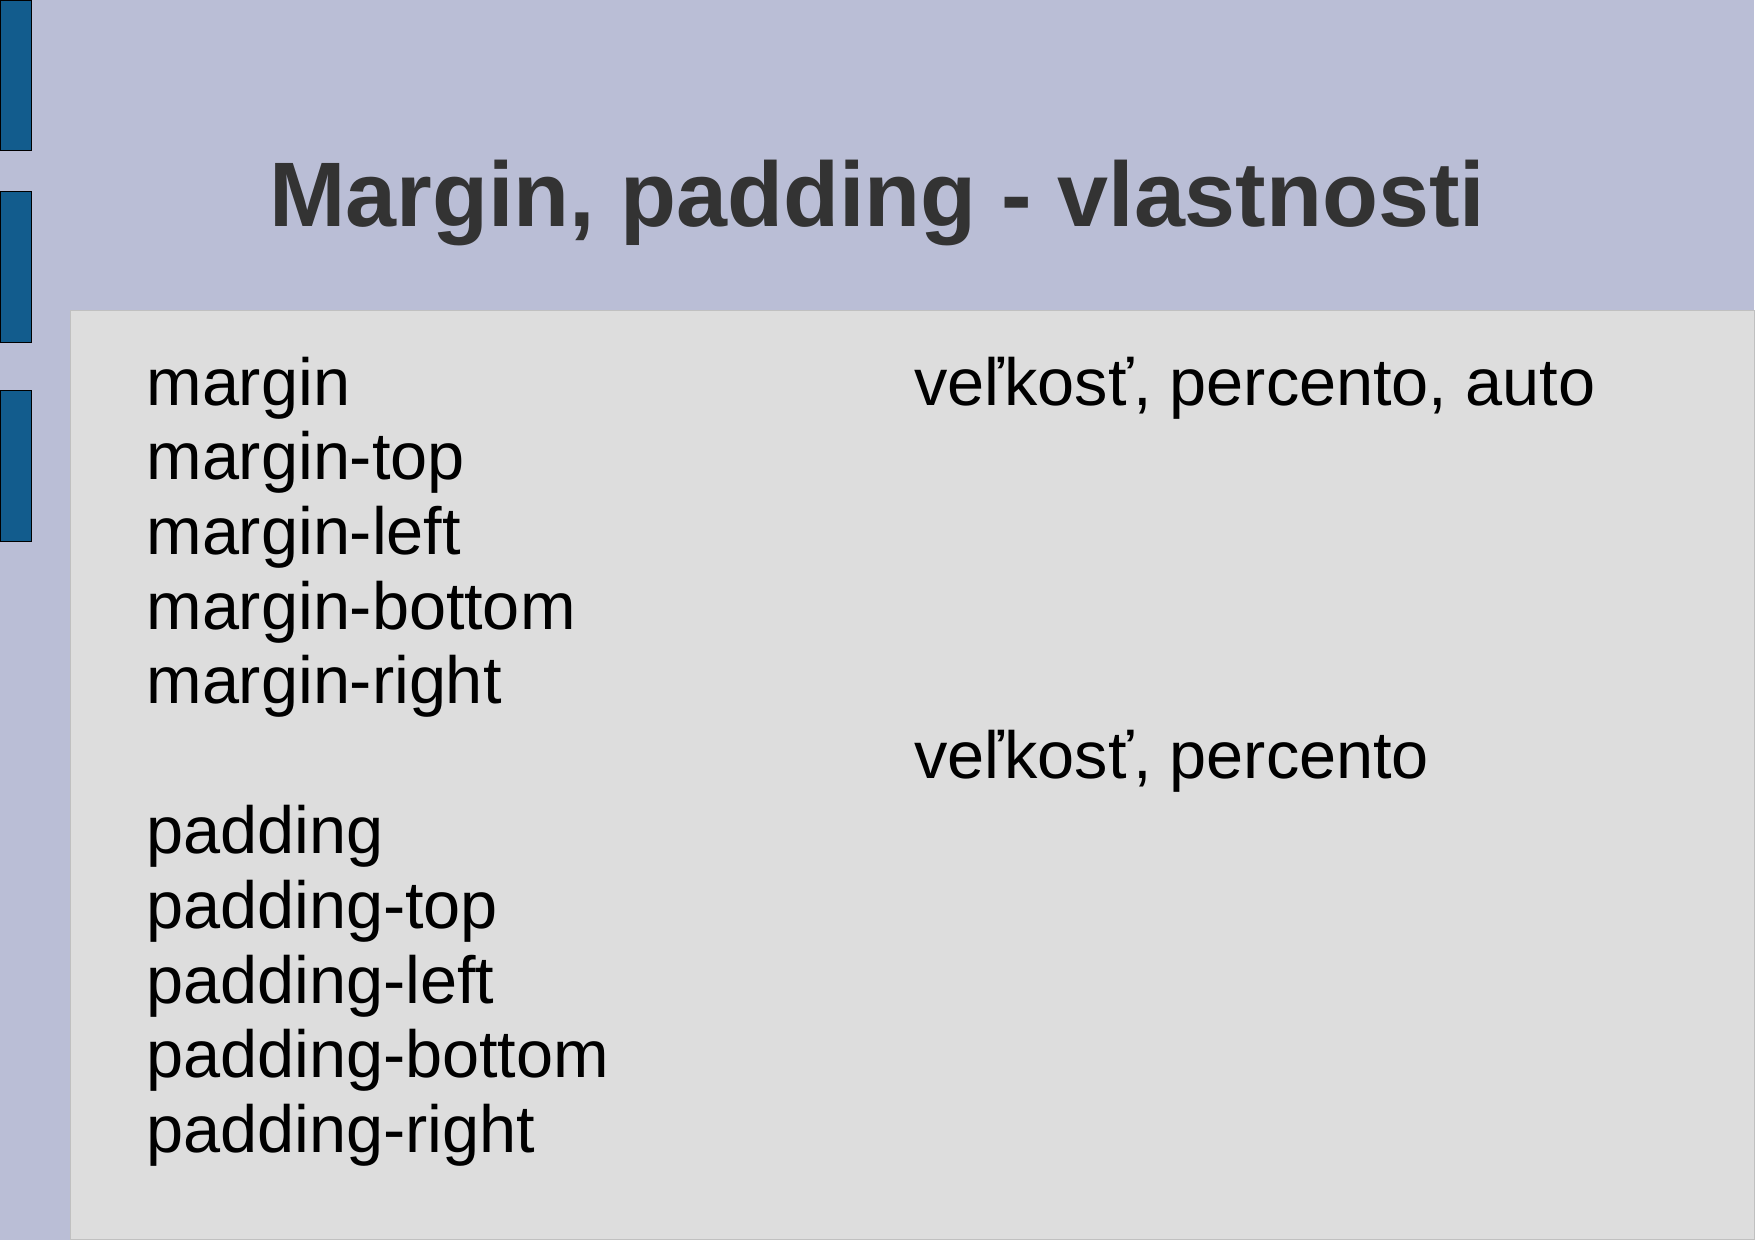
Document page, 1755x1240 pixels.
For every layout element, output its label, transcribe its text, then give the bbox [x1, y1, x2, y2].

list margin margin-top margin-left margin-bottom margin-right padding padding-top padding-left padding-bottom padding-right [128, 344, 860, 1167]
list veľkosť, percento, auto veľkosť, percento [896, 344, 1628, 1126]
title Margin, padding - vlastnosti [128, 91, 1628, 299]
